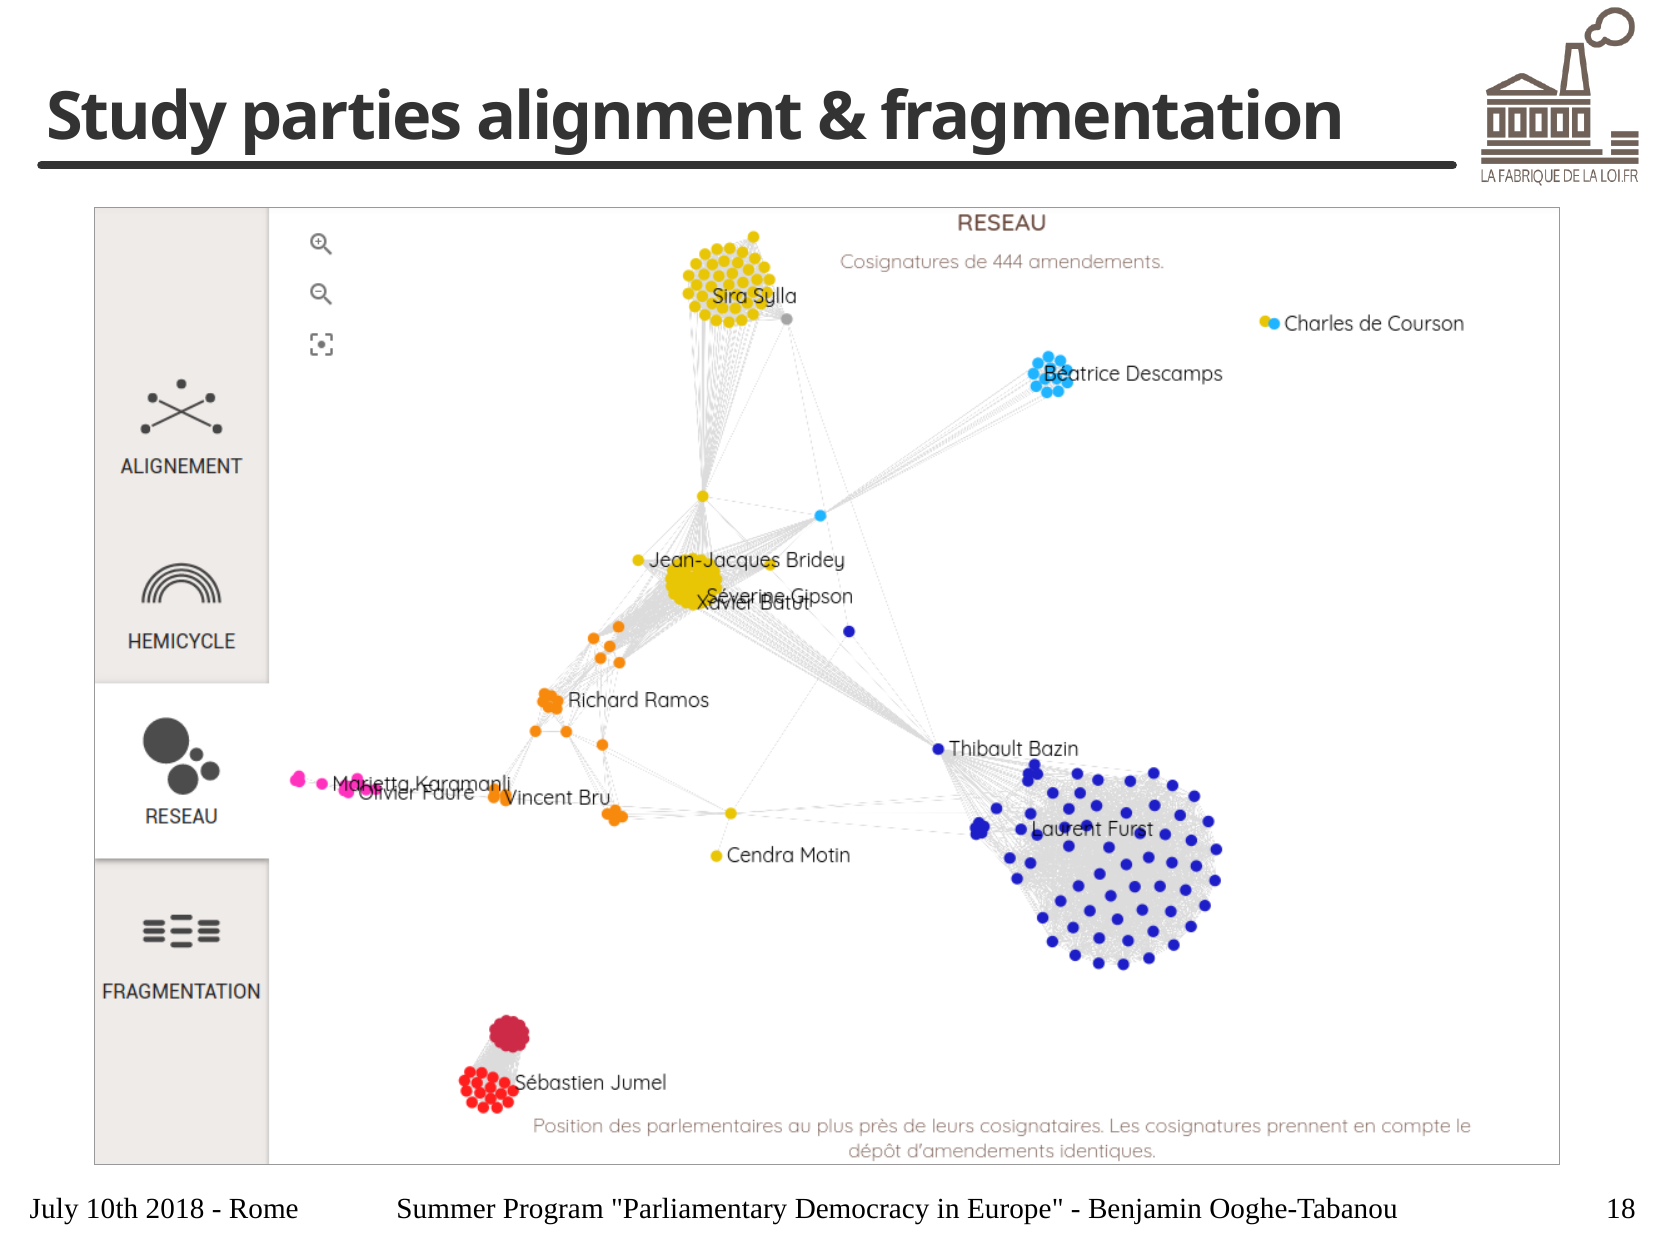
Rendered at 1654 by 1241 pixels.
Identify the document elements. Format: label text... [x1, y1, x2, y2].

picture [1464, 0, 1654, 189]
title Study parties alignment & fragmentation [29, 37, 1518, 189]
picture [94, 207, 1560, 1165]
